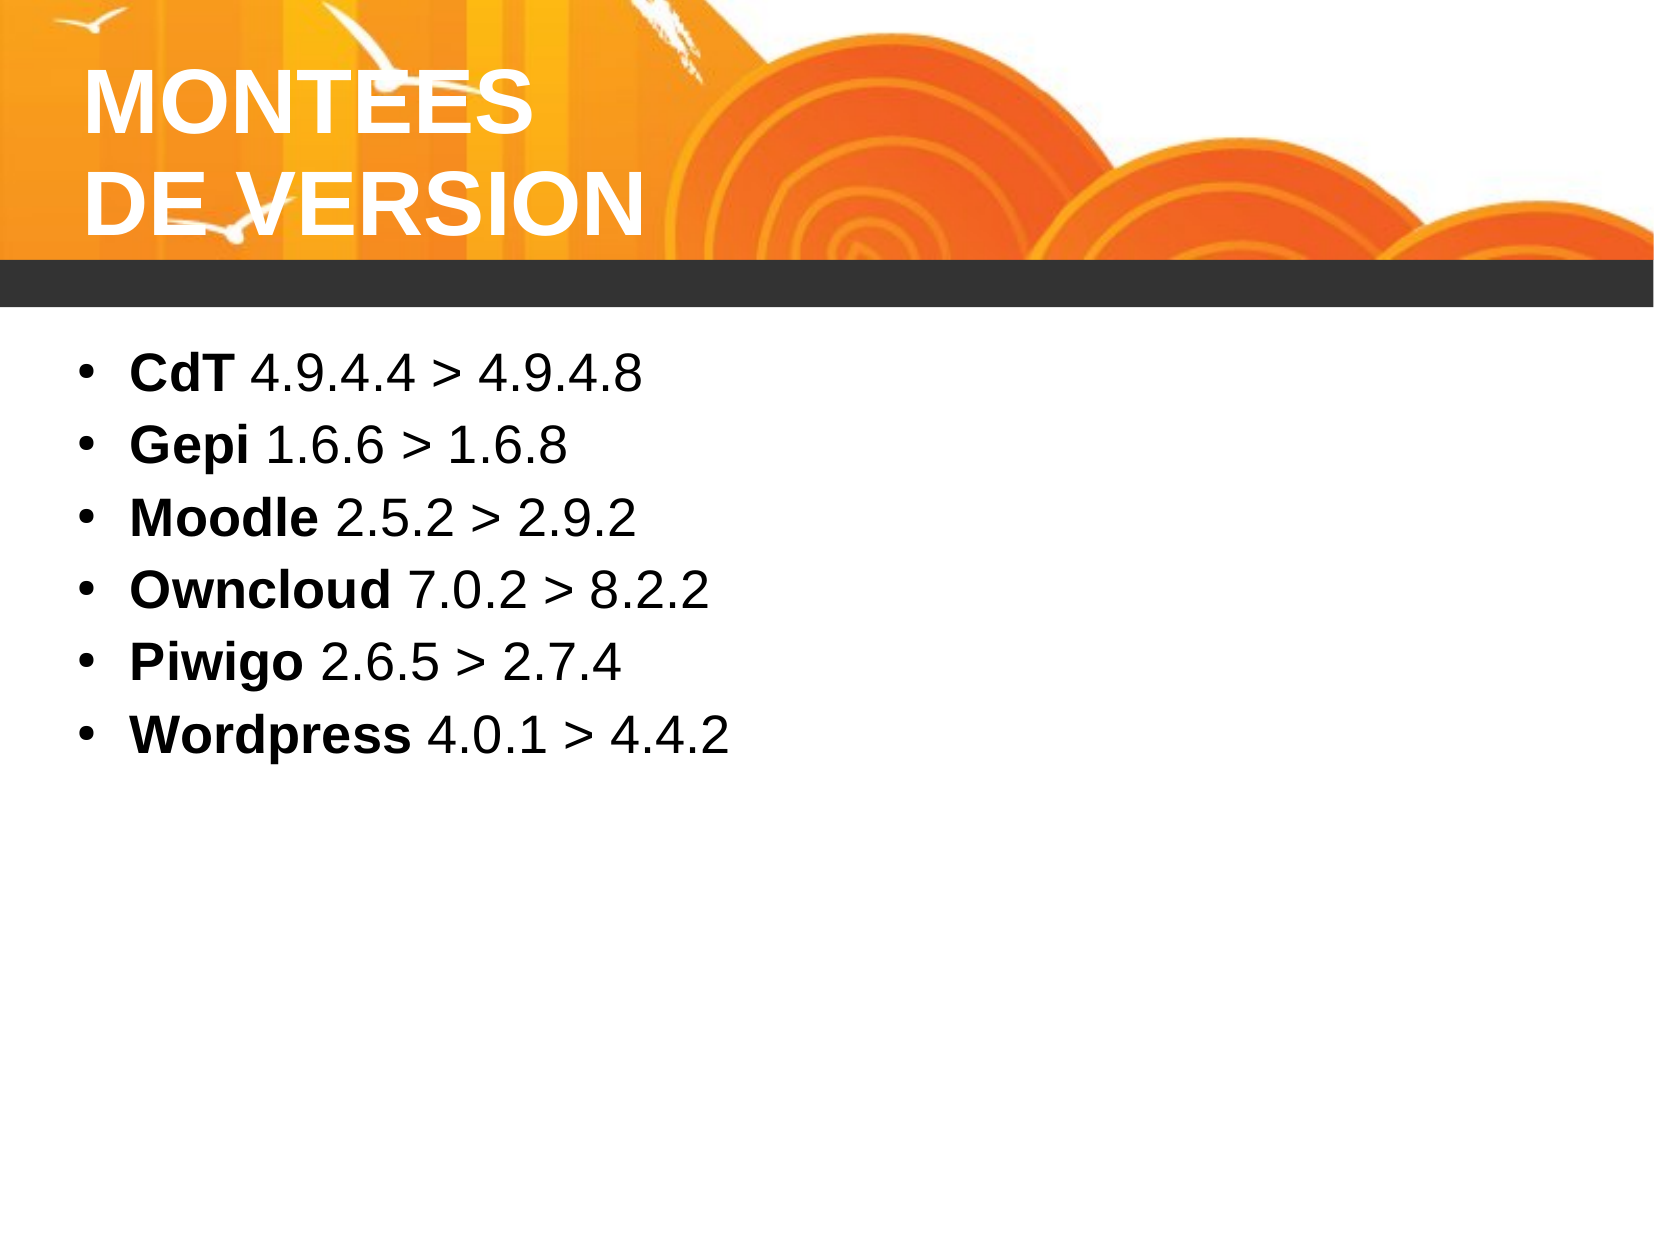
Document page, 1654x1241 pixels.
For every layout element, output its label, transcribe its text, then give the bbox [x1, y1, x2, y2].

list CdT 4.9.4.4 > 4.9.4.8 Gepi 1.6.6 > 1.6.8 Moodle 2.5.2 > 2.9.2 Owncloud 7.0.2 > 8.2.2 Piwigo 2.6.5 > 2.7.4 Wordpress 4.0.1 > 4.4.2 [59, 342, 1595, 1217]
title MONTEES DE VERSION [82, 49, 1571, 257]
